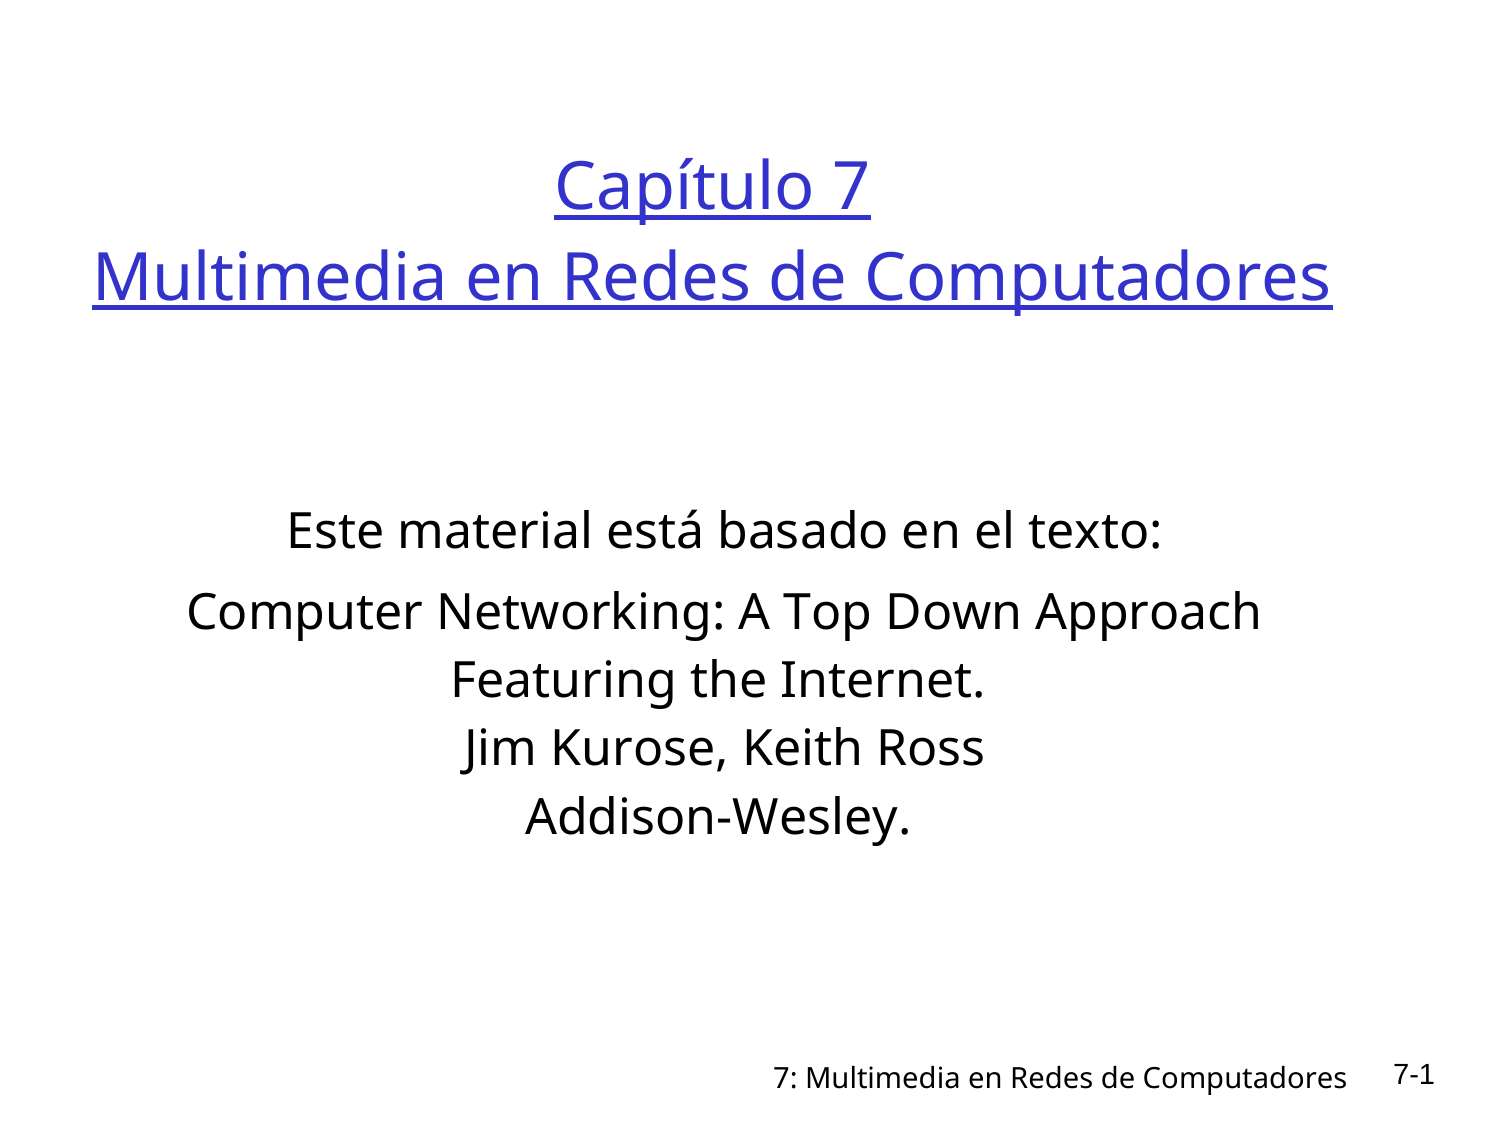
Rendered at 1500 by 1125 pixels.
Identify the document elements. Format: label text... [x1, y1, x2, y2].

subtitle Este material está basado en el texto: Computer Networking: A Top Down Approach Featuring the Internet. Jim Kurose, Keith Ross Addison-Wesley. [87, 450, 1363, 963]
title Capítulo 7 Multimedia en Redes de Computadores [75, 112, 1351, 346]
